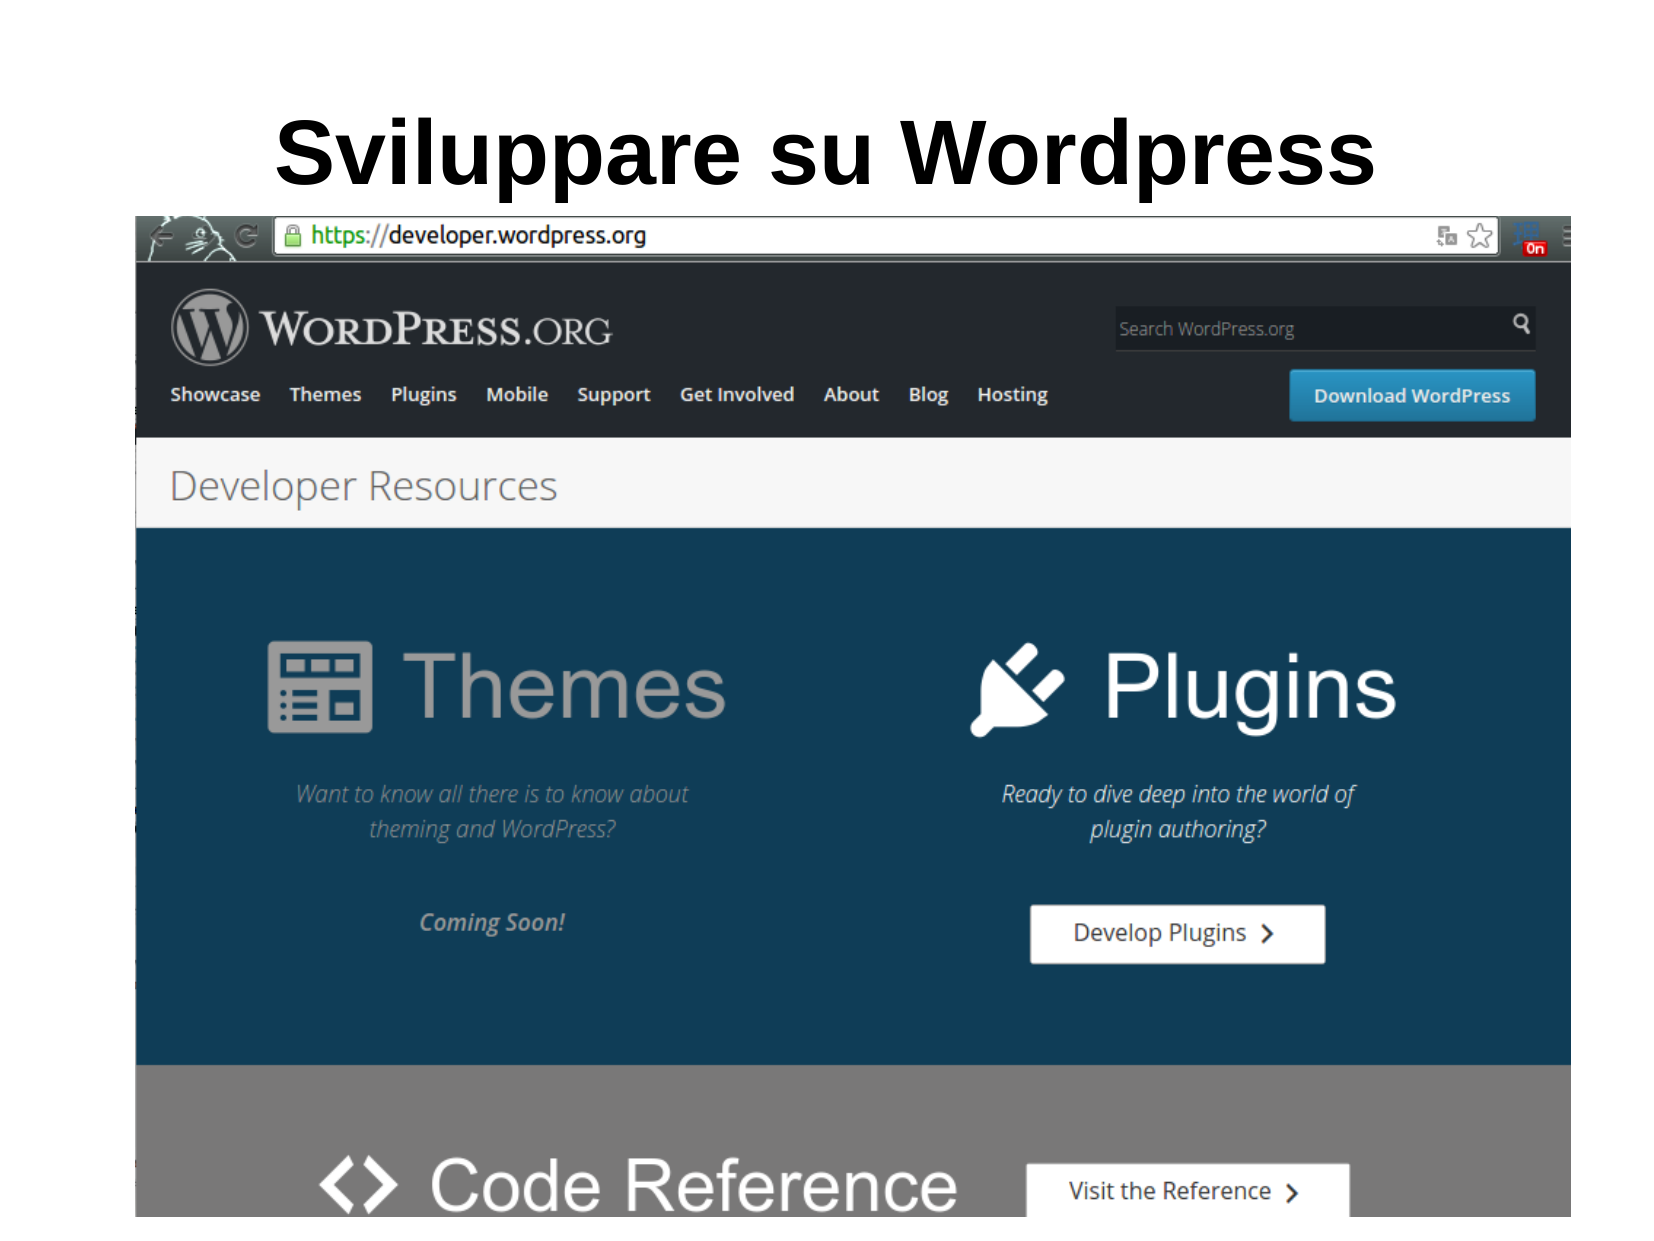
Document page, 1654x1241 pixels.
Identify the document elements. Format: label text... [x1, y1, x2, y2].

picture [135, 216, 1571, 1217]
title Sviluppare su Wordpress [82, 49, 1571, 257]
